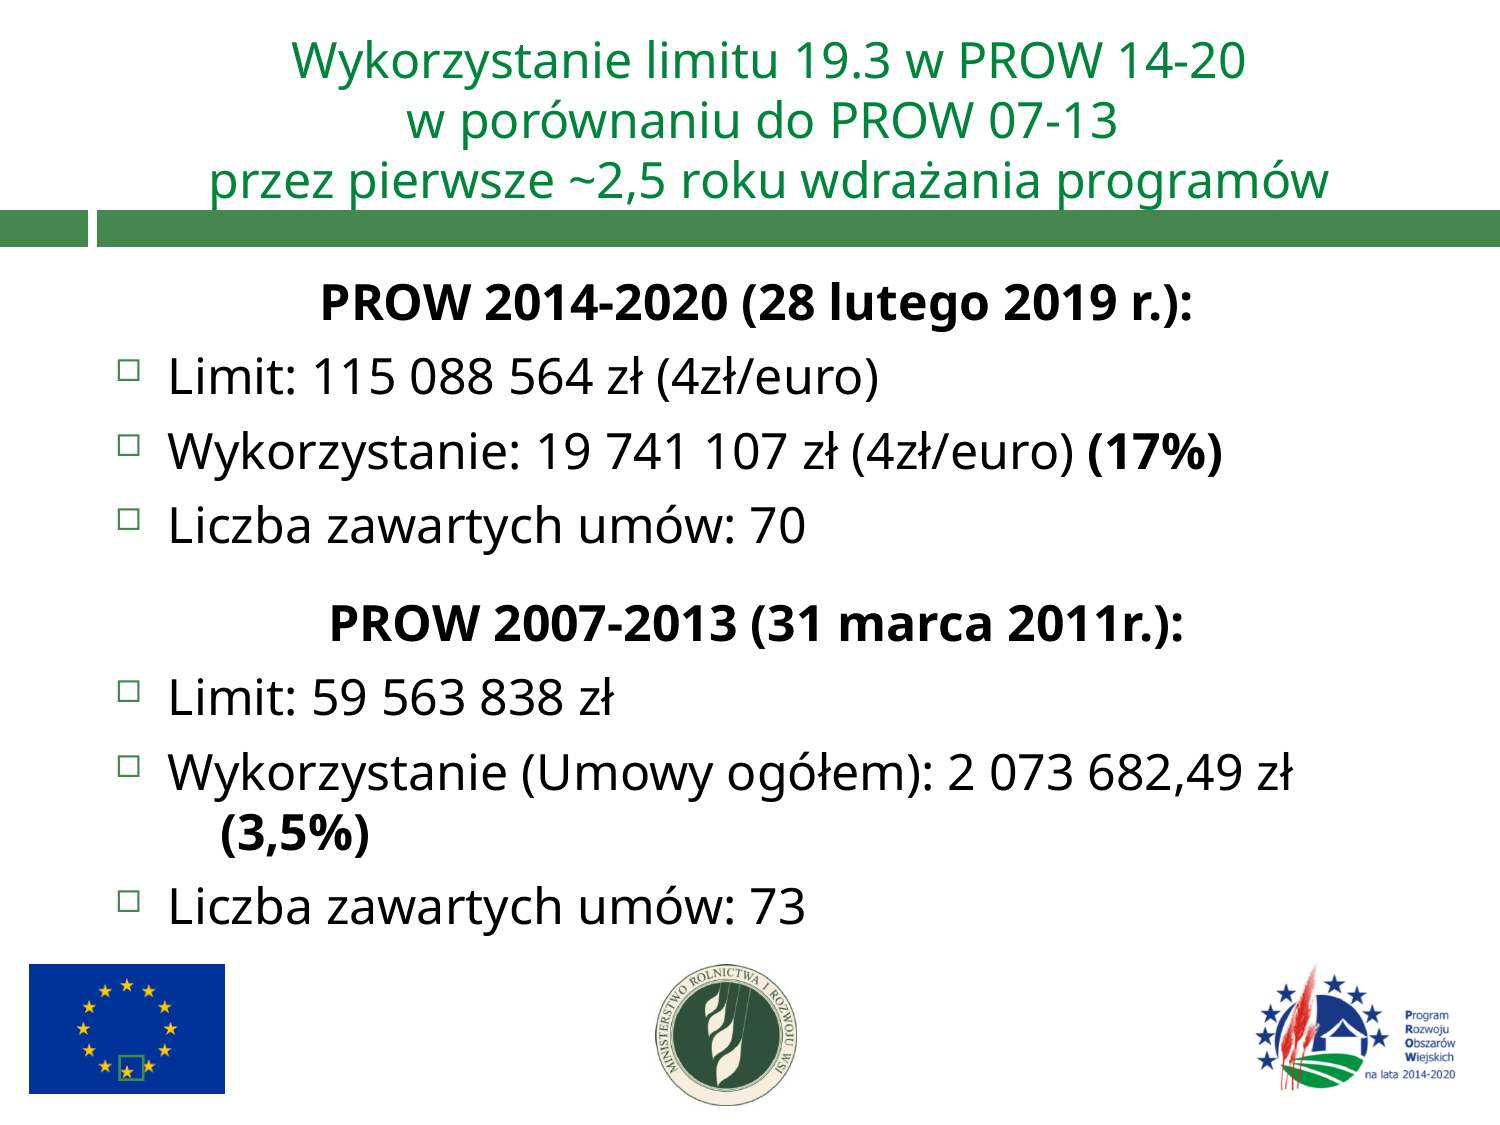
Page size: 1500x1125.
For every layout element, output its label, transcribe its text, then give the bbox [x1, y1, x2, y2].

list PROW 2014-2020 (28 lutego 2019 r.): Limit: 115 088 564 zł (4zł/euro) Wykorzystanie: 19 741 107 zł (4zł/euro) (17%) Liczba zawartych umów: 70 PROW 2007-2013 (31 marca 2011r.): Limit: 59 563 838 zł Wykorzystanie (Umowy ogółem): 2 073 682,49 zł (3,5%) Liczba zawartych umów: 73 [100, 262, 1438, 956]
title Wykorzystanie limitu 19.3 w PROW 14-20 w porównaniu do PROW 07-13 przez pierwsze ~2,5 roku wdrażania programów [100, 21, 1438, 185]
